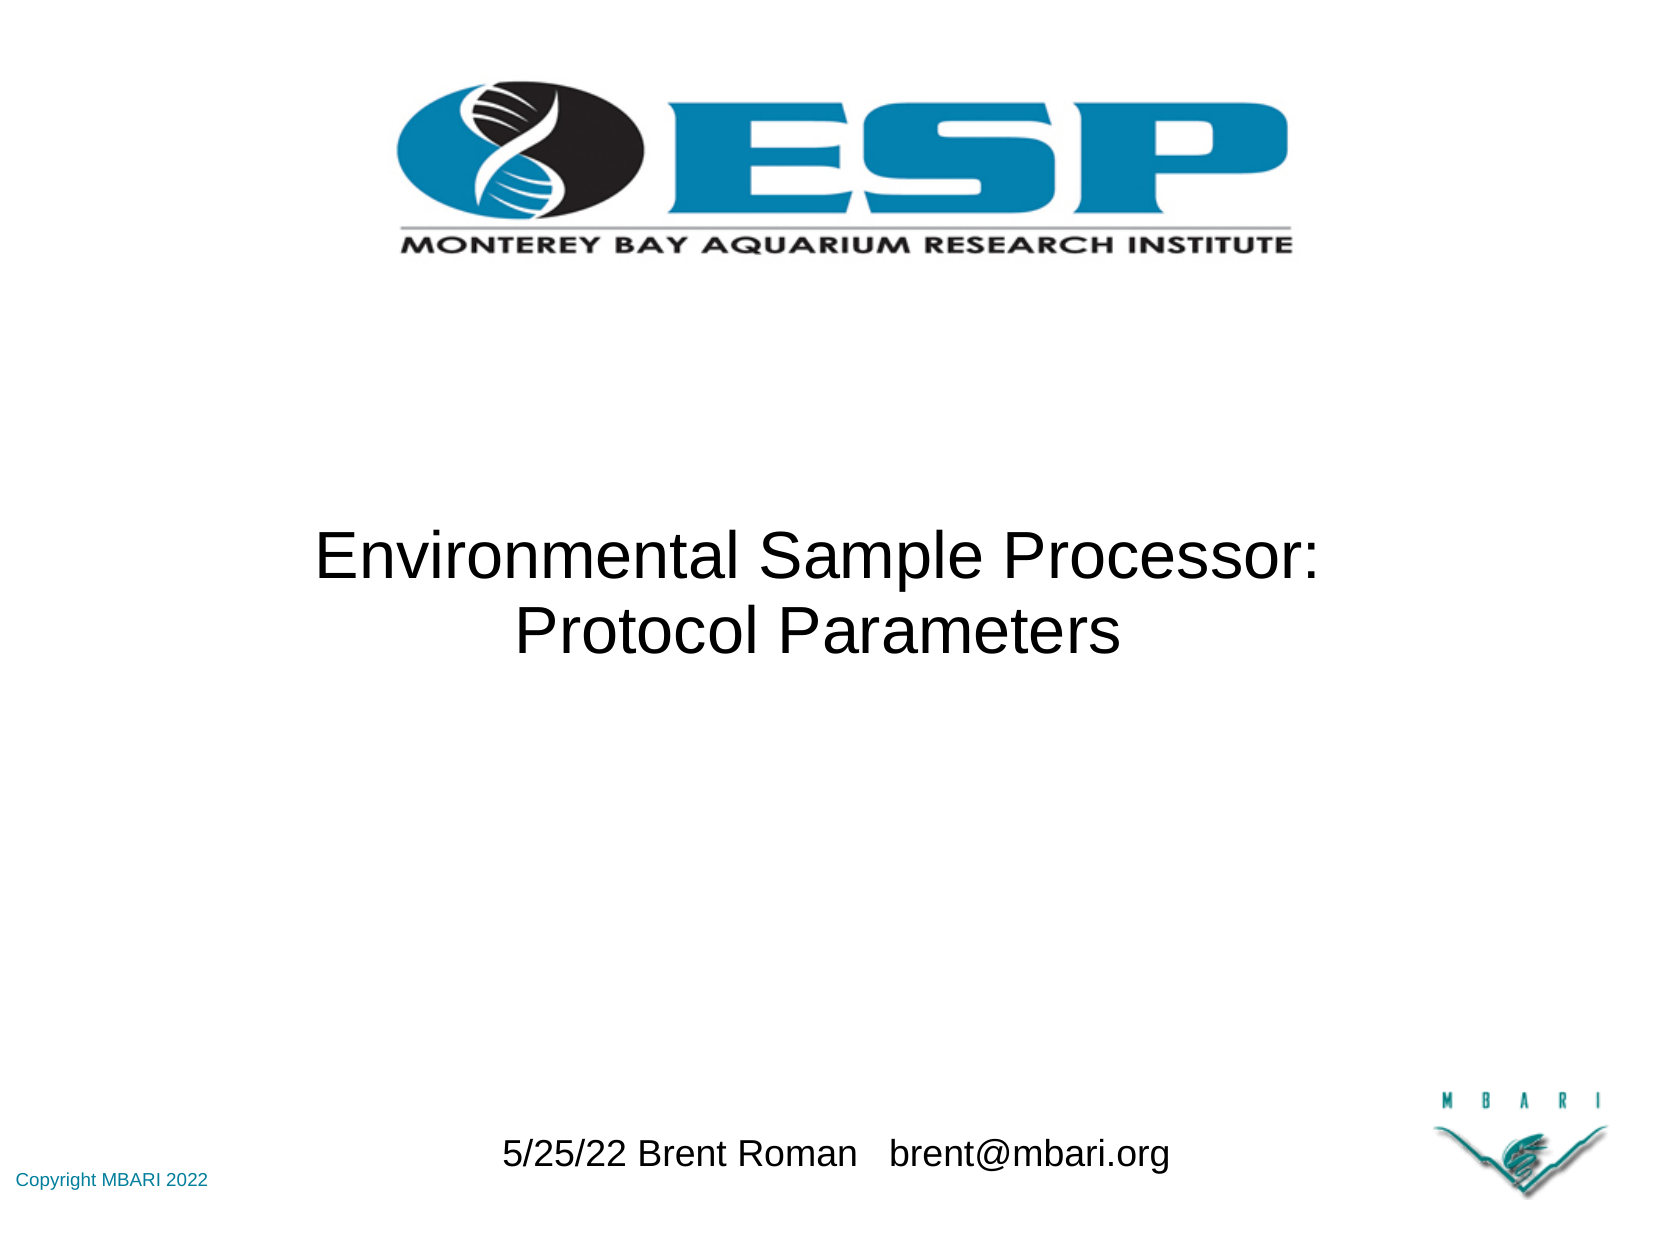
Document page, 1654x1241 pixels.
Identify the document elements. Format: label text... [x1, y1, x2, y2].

picture [1426, 1091, 1613, 1200]
picture [375, 74, 1313, 263]
text_box 5/25/22 Brent Roman brent@mbari.org [487, 1125, 1186, 1182]
text_box Environmental Sample Processor: Protocol Parameters [300, 510, 1341, 676]
